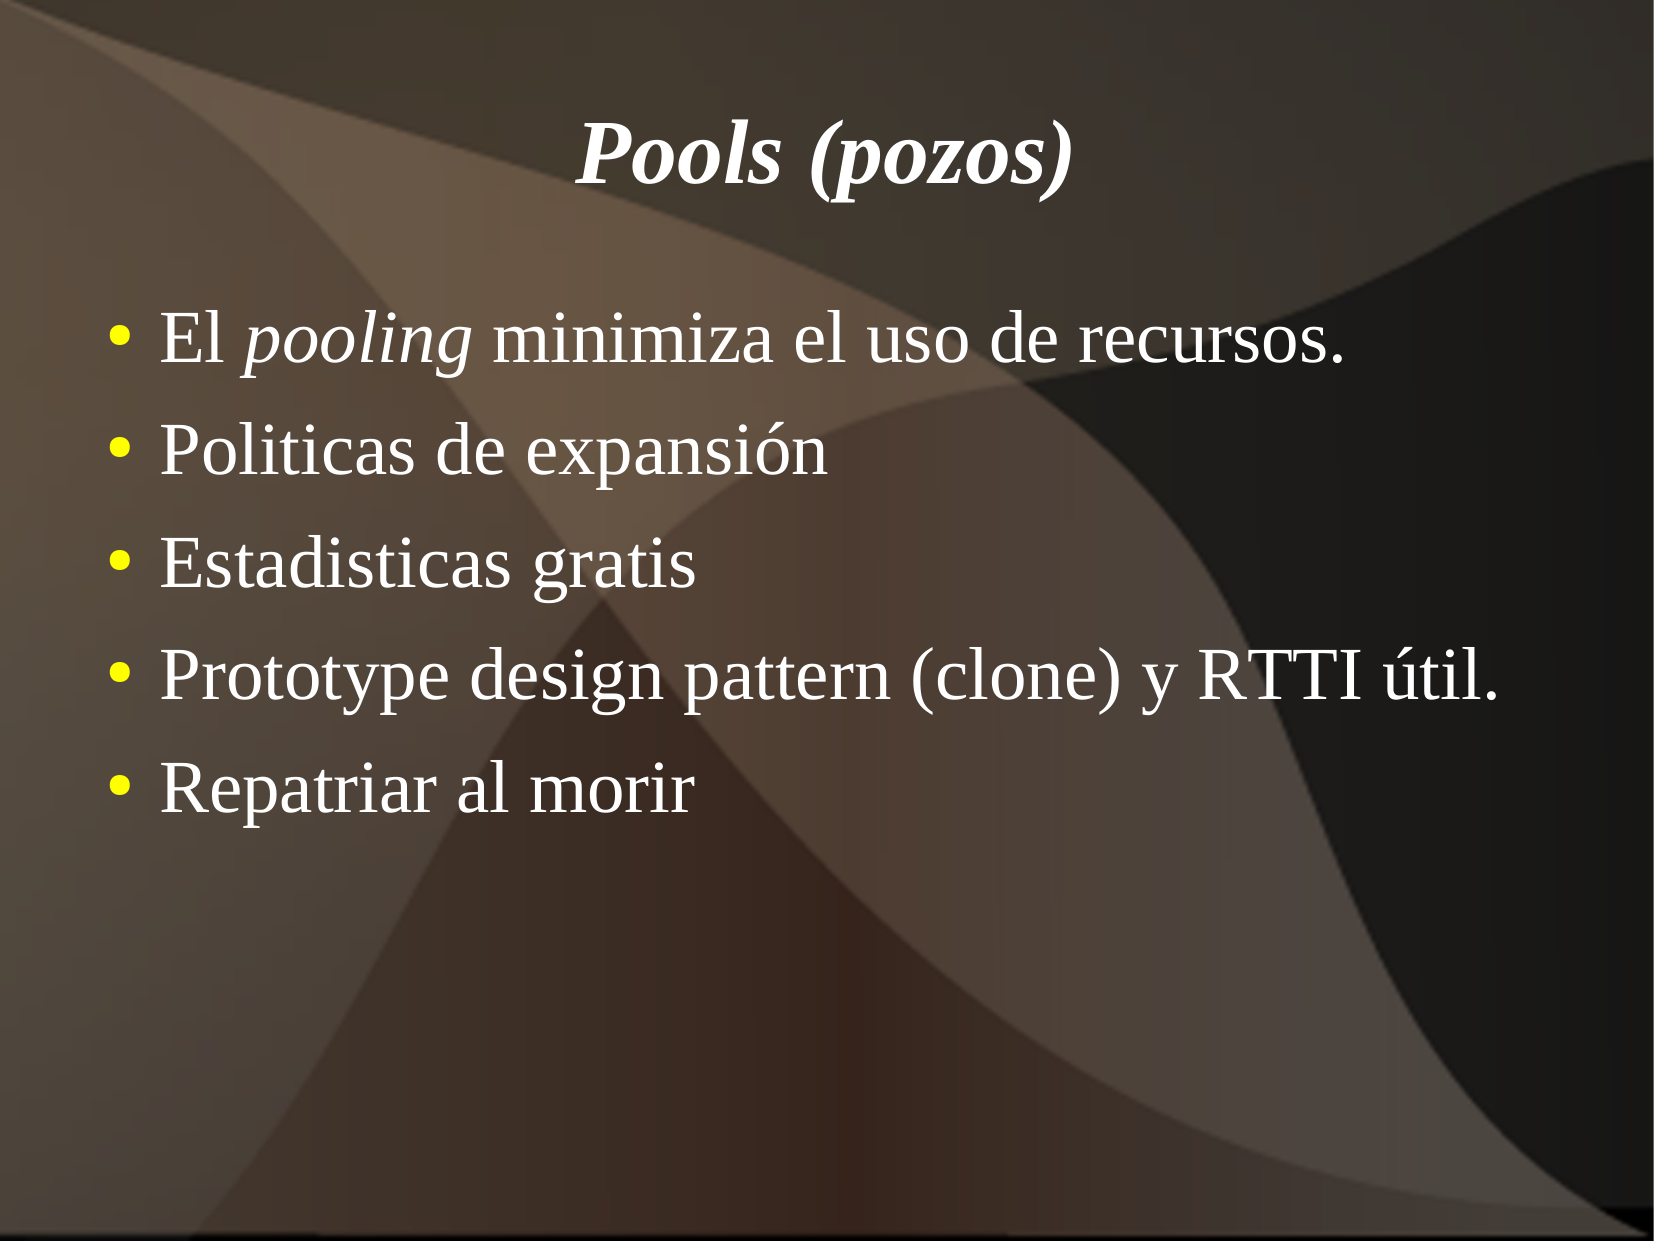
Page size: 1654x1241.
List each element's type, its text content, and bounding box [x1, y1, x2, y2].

title Pools (pozos) [82, 49, 1571, 257]
list El pooling minimiza el uso de recursos. Politicas de expansión Estadisticas gratis Prototype design pattern (clone) y RTTI útil. Repatriar al morir [88, 295, 1577, 1114]
picture [0, 0, 1654, 1241]
